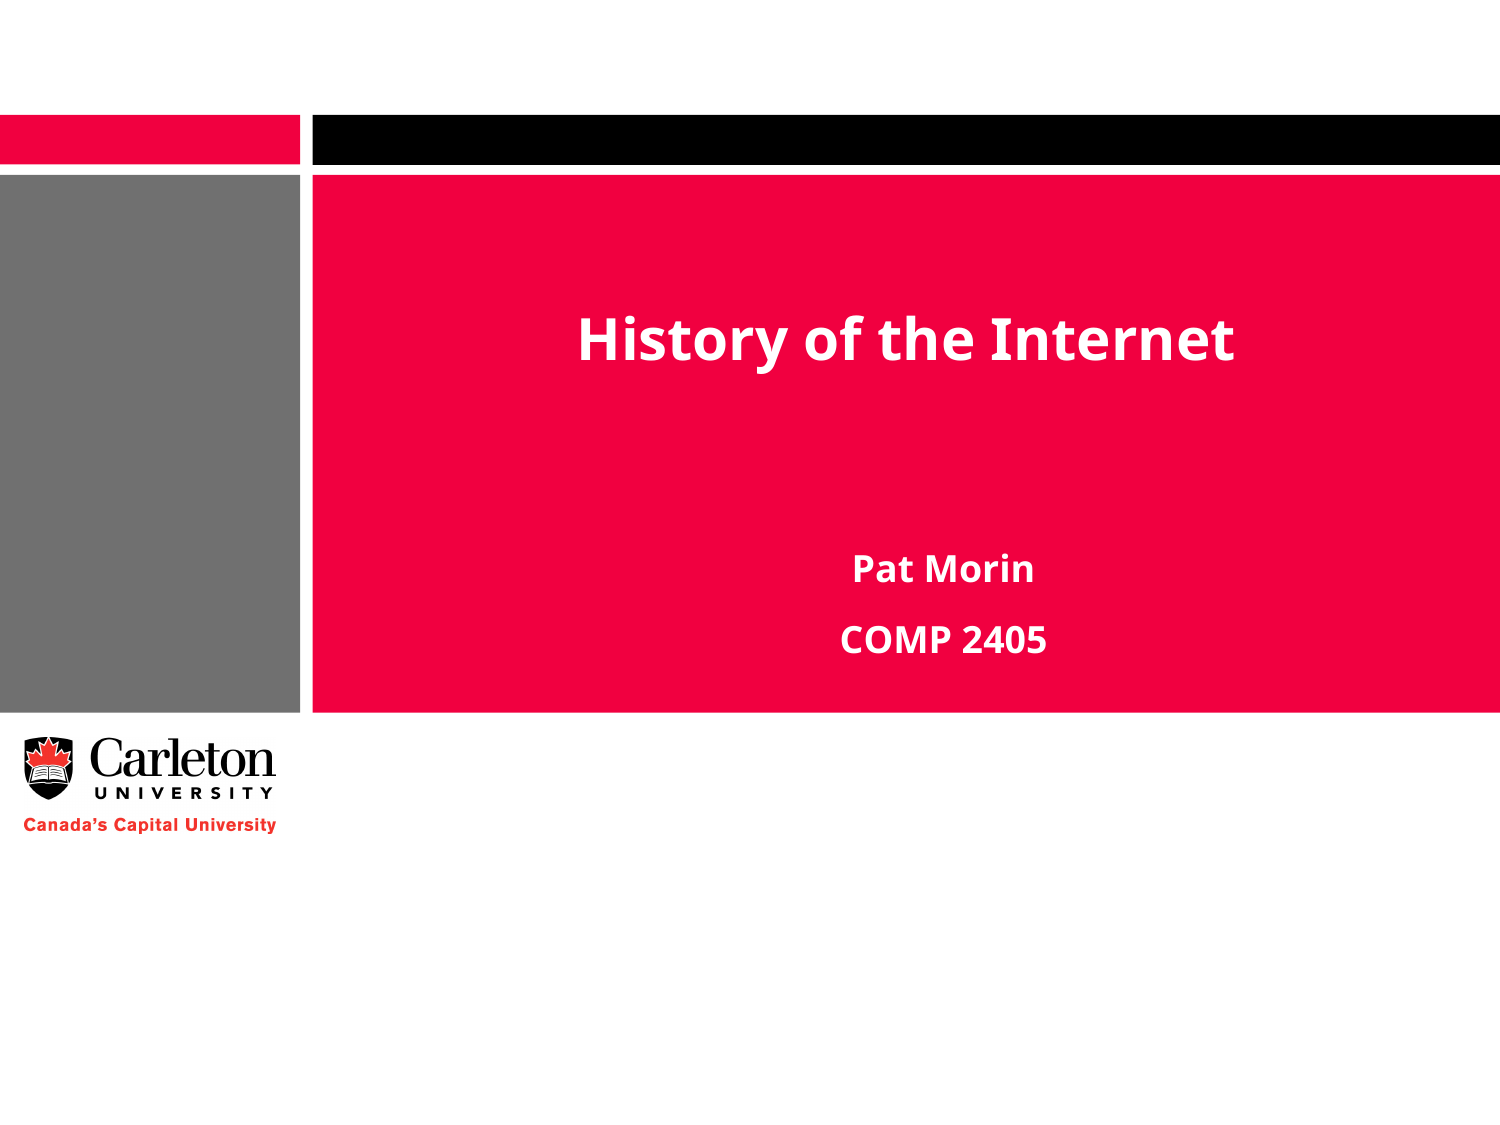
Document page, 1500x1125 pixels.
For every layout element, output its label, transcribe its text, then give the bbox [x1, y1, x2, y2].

subtitle Pat Morin COMP 2405 [312, 524, 1500, 716]
picture [24, 737, 276, 834]
title History of the Internet [312, 174, 1500, 501]
